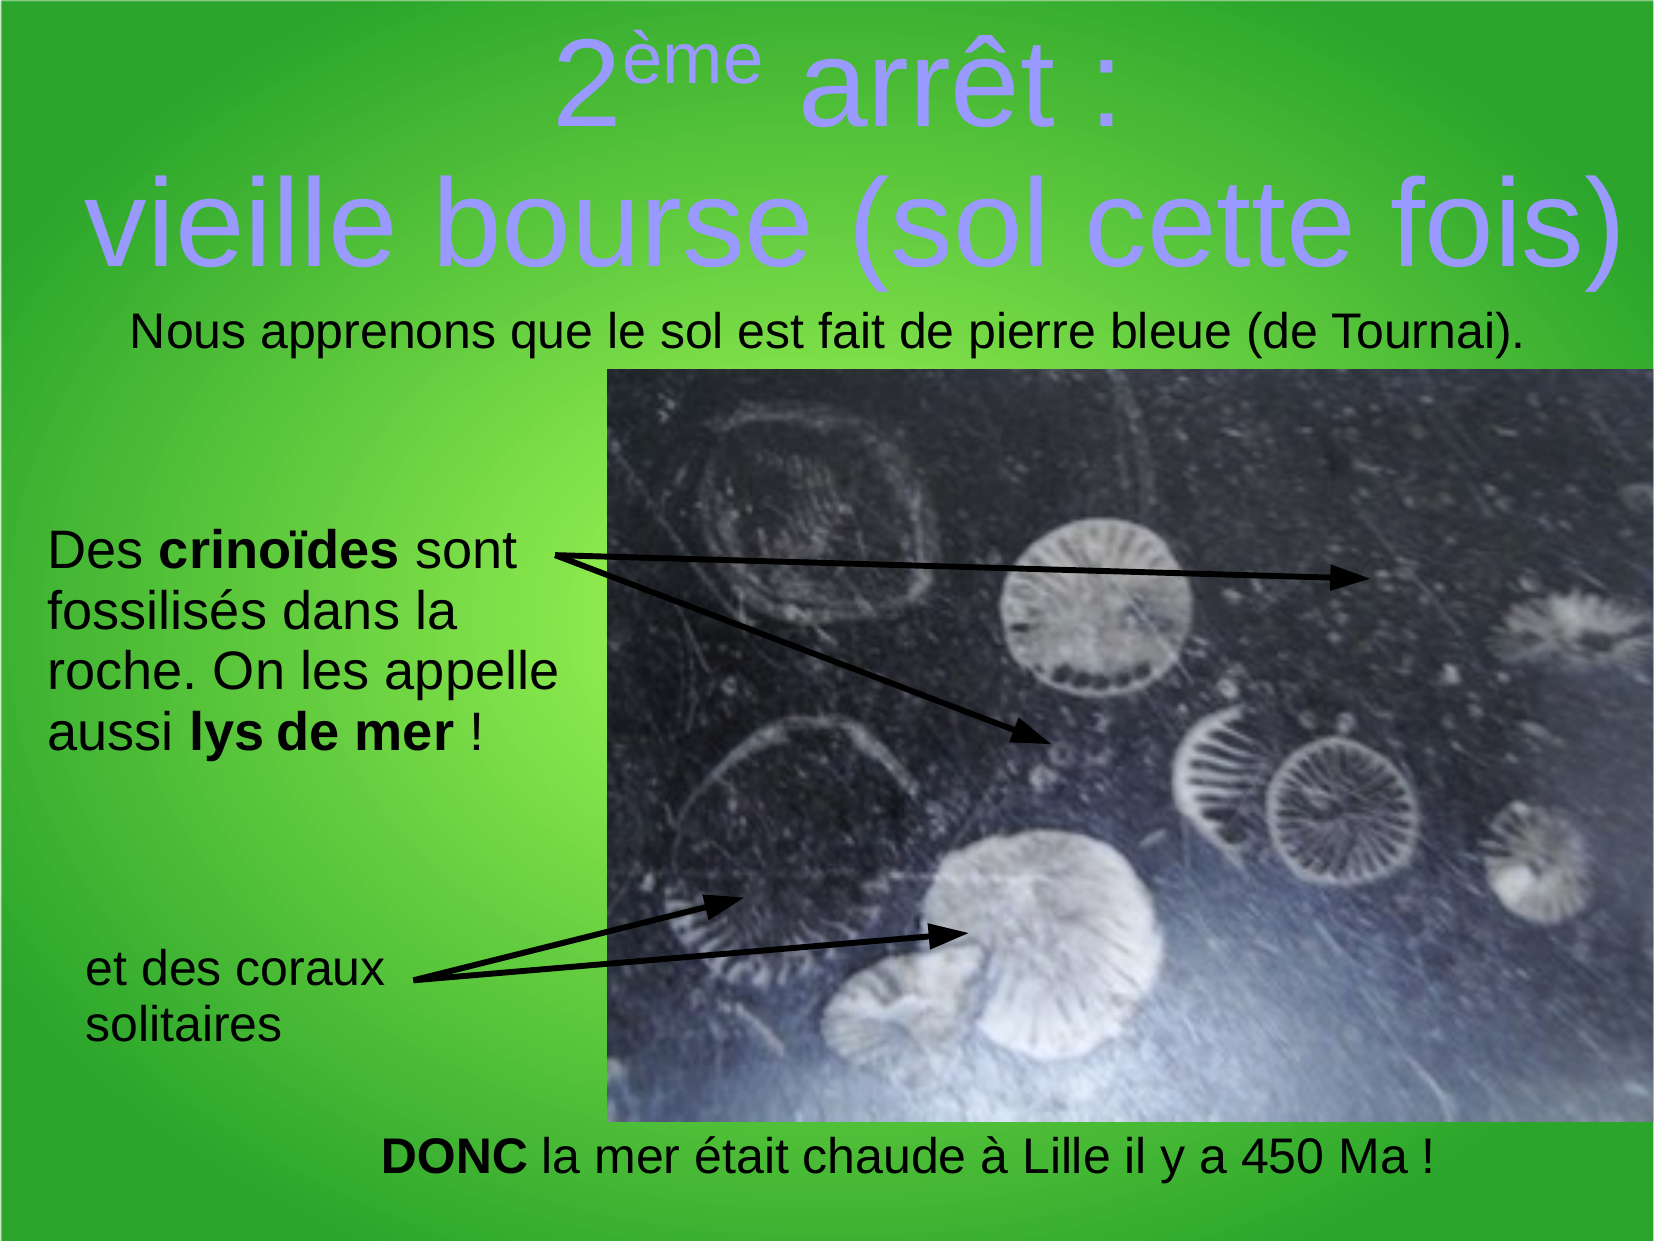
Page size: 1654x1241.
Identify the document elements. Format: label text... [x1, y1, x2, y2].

text_box DONC la mer était chaude à Lille il y a 450 Ma ! [366, 1120, 1524, 1193]
text_box Nous apprenons que le sol est fait de pierre bleue (de Tournai). [59, 303, 1630, 367]
picture [0, 0, 1654, 1241]
title 2ème arrêt : vieille bourse (sol cette fois) [82, 10, 1630, 296]
text_box et des coraux solitaires [70, 933, 591, 1060]
list Des crinoïdes sont fossilisés dans la roche. On les appelle aussi lys de mer ! [47, 519, 579, 780]
